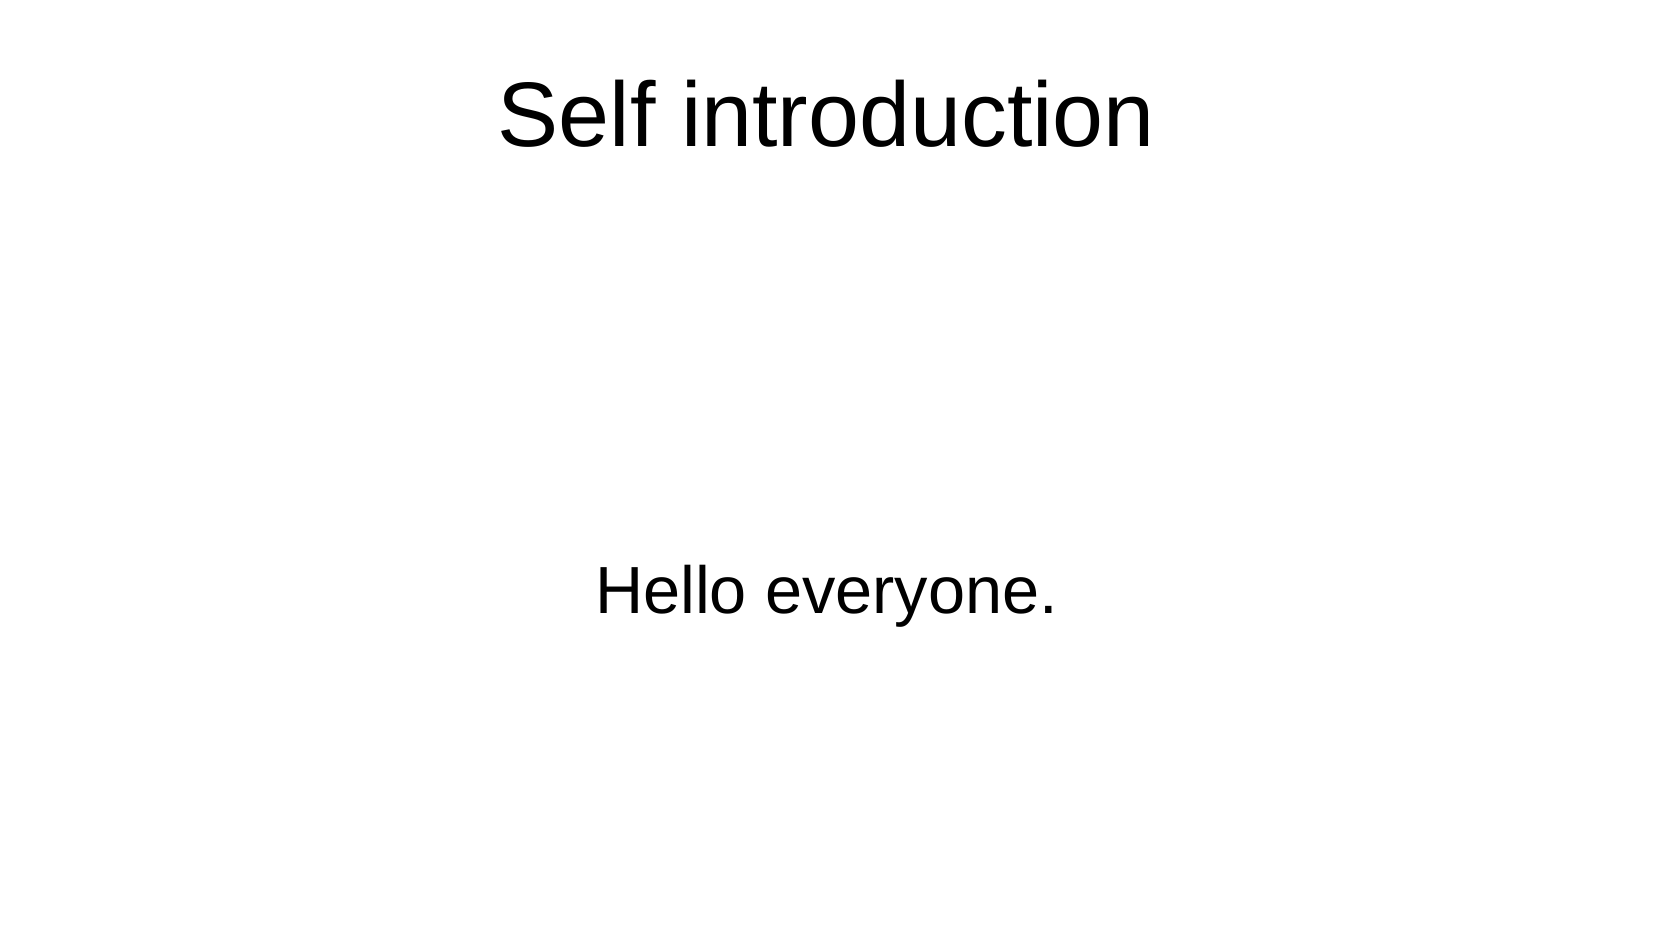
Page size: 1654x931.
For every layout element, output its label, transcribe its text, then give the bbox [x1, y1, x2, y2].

title Self introduction [82, 37, 1571, 193]
subtitle Hello everyone. [82, 366, 1571, 890]
